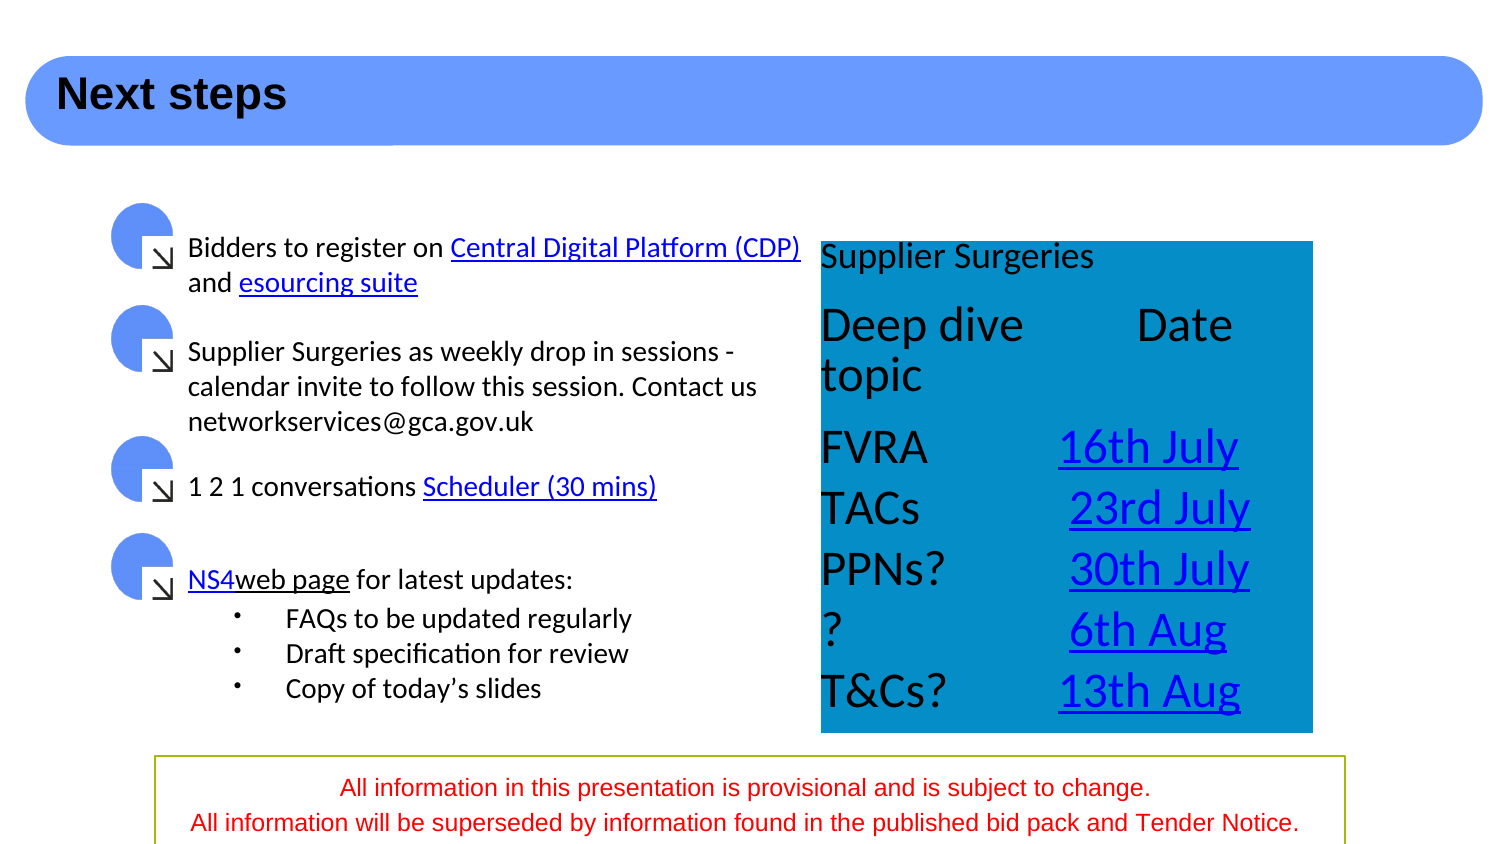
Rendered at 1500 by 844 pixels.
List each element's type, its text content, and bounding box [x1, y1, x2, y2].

table_cell 13th Aug [1057, 670, 1313, 733]
picture [111, 305, 173, 372]
table_cell FVRA [821, 426, 1057, 487]
table_cell Deep dive topic [821, 304, 1057, 426]
text_box NS4 web page for latest updates: FAQs to be updated regularly Draft specification for review Copy of today’s slides [172, 544, 821, 731]
table_cell PPNs? [821, 548, 1057, 609]
text_box Supplier Surgeries as weekly drop in sessions - calendar invite to follow this session. Contact us networkservices@gca.gov.uk [172, 316, 821, 383]
table_cell ? [821, 609, 1057, 670]
text_box Bidders to register on Central Digital Platform (CDP) and esourcing suite [172, 213, 821, 279]
table_cell T&Cs? [821, 670, 1057, 733]
picture [111, 436, 173, 502]
text_box 1 2 1 conversations Scheduler (30 mins) [172, 452, 779, 519]
table_cell TACs [821, 487, 1057, 548]
table_cell Date [1057, 304, 1313, 426]
picture [111, 203, 173, 269]
table_header Supplier Surgeries [821, 241, 1313, 304]
table_cell 30th July [1057, 548, 1313, 609]
table_cell 23rd July [1057, 487, 1313, 548]
table_cell 16th July [1057, 426, 1313, 487]
title Next steps [55, 63, 1235, 130]
table_cell 6th Aug [1057, 609, 1313, 670]
text_box All information in this presentation is provisional and is subject to change. All information will be superseded by information found in the published bid pack and Tender Notice. [155, 755, 1346, 844]
picture [111, 533, 173, 600]
